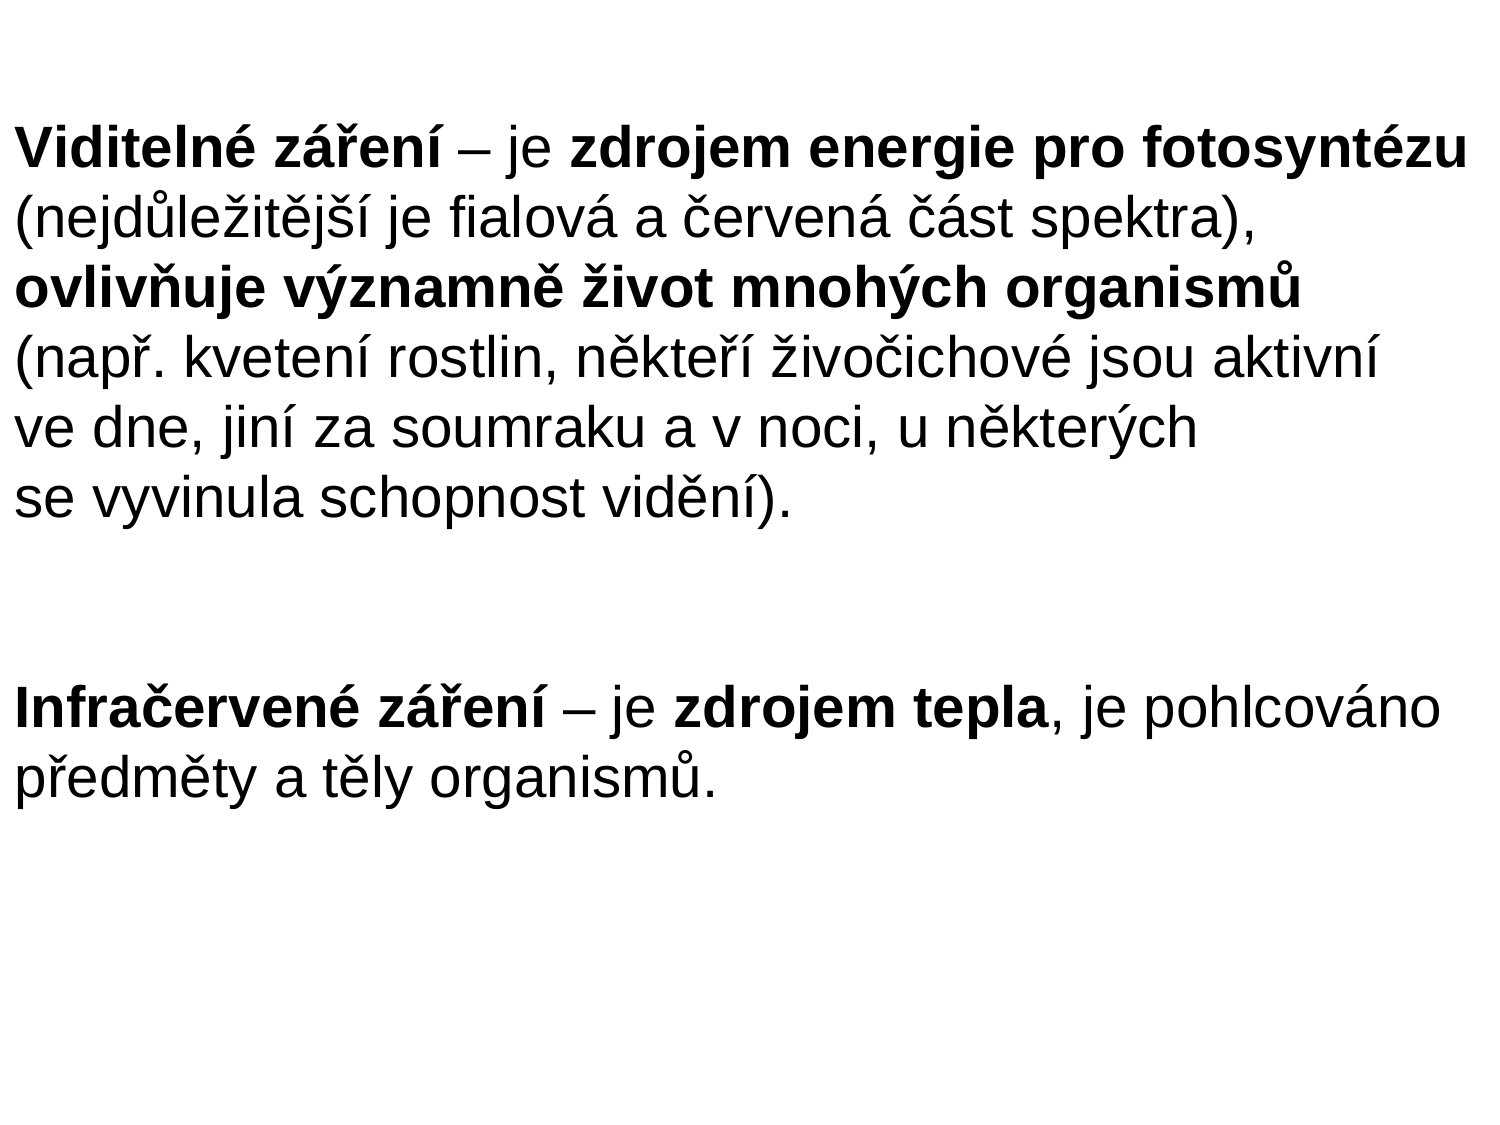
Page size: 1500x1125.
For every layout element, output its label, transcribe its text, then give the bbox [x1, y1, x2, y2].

text_box Viditelné záření – je zdrojem energie pro fotosyntézu (nejdůležitější je fialová a červená část spektra), ovlivňuje významně život mnohých organismů (např. kvetení rostlin, někteří živočichové jsou aktivní ve dne, jiní za soumraku a v noci, u některých se vyvinula schopnost vidění). Infračervené záření – je zdrojem tepla, je pohlcováno předměty a těly organismů. [0, 101, 1500, 818]
